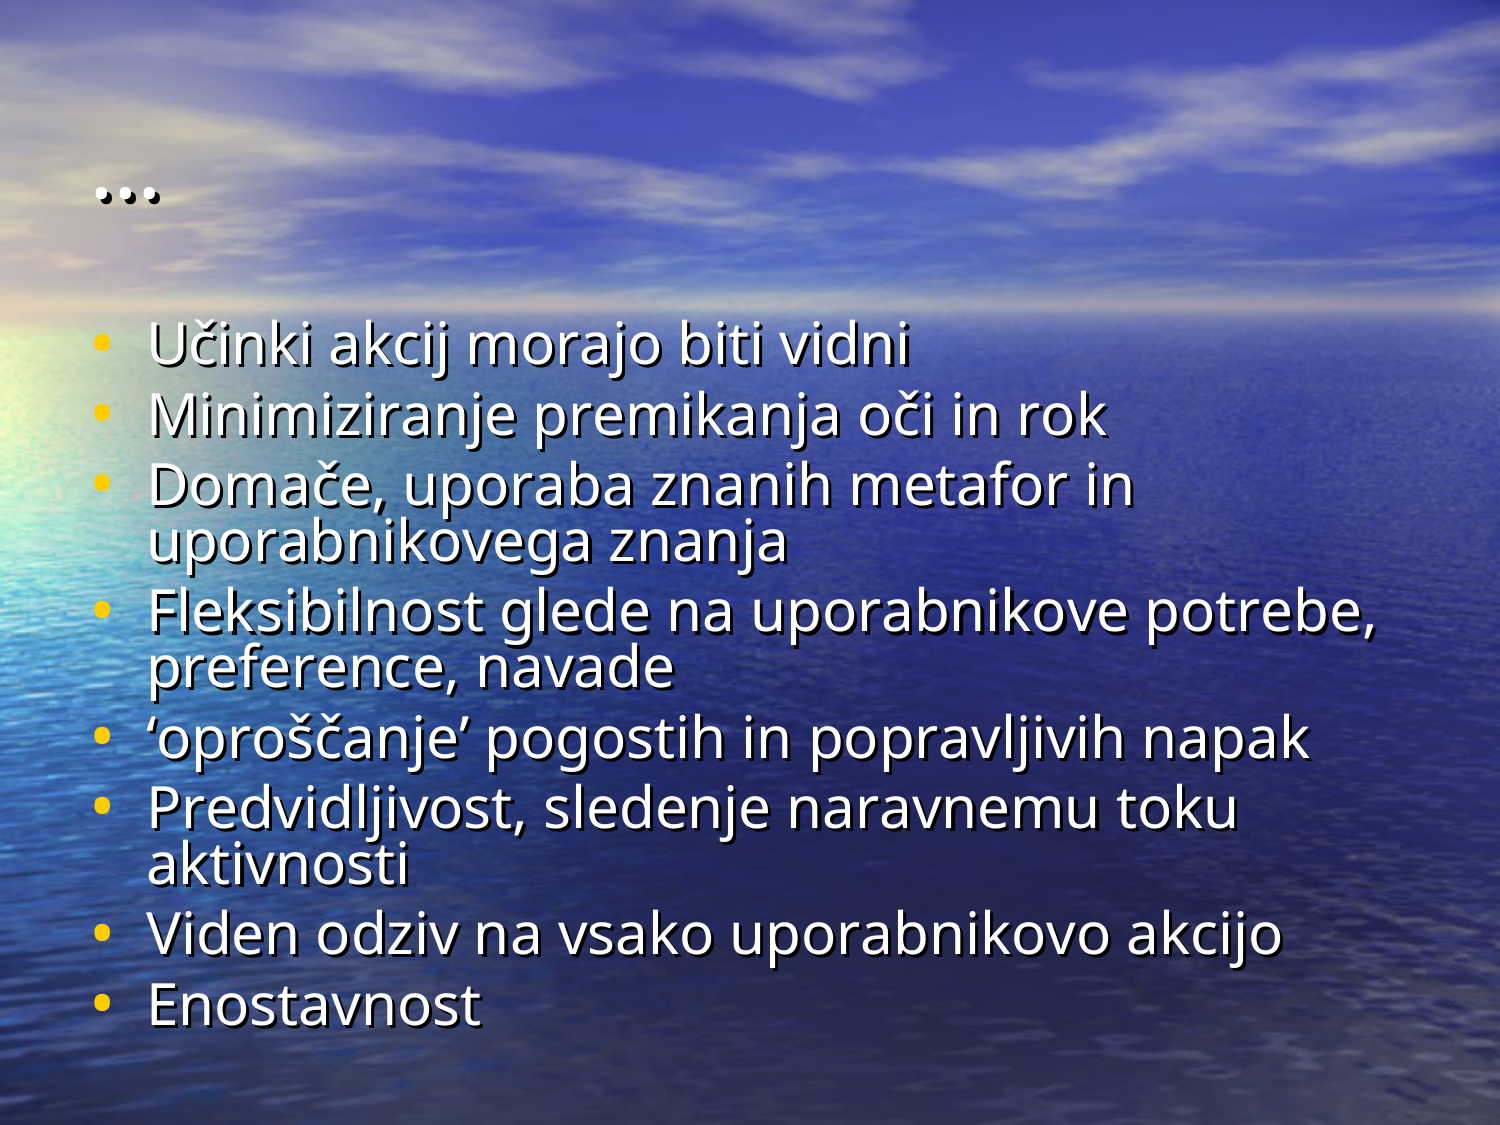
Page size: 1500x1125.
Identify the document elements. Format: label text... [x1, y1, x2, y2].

list Učinki akcij morajo biti vidni Minimiziranje premikanja oči in rok Domače, uporaba znanih metafor in uporabnikovega znanja Fleksibilnost glede na uporabnikove potrebe, preference, navade ‘oproščanje’ pogostih in popravljivih napak Predvidljivost, sledenje naravnemu toku aktivnosti Viden odziv na vsako uporabnikovo akcijo Enostavnost [75, 312, 1426, 990]
title … [75, 47, 1426, 276]
picture [0, 0, 1500, 1125]
